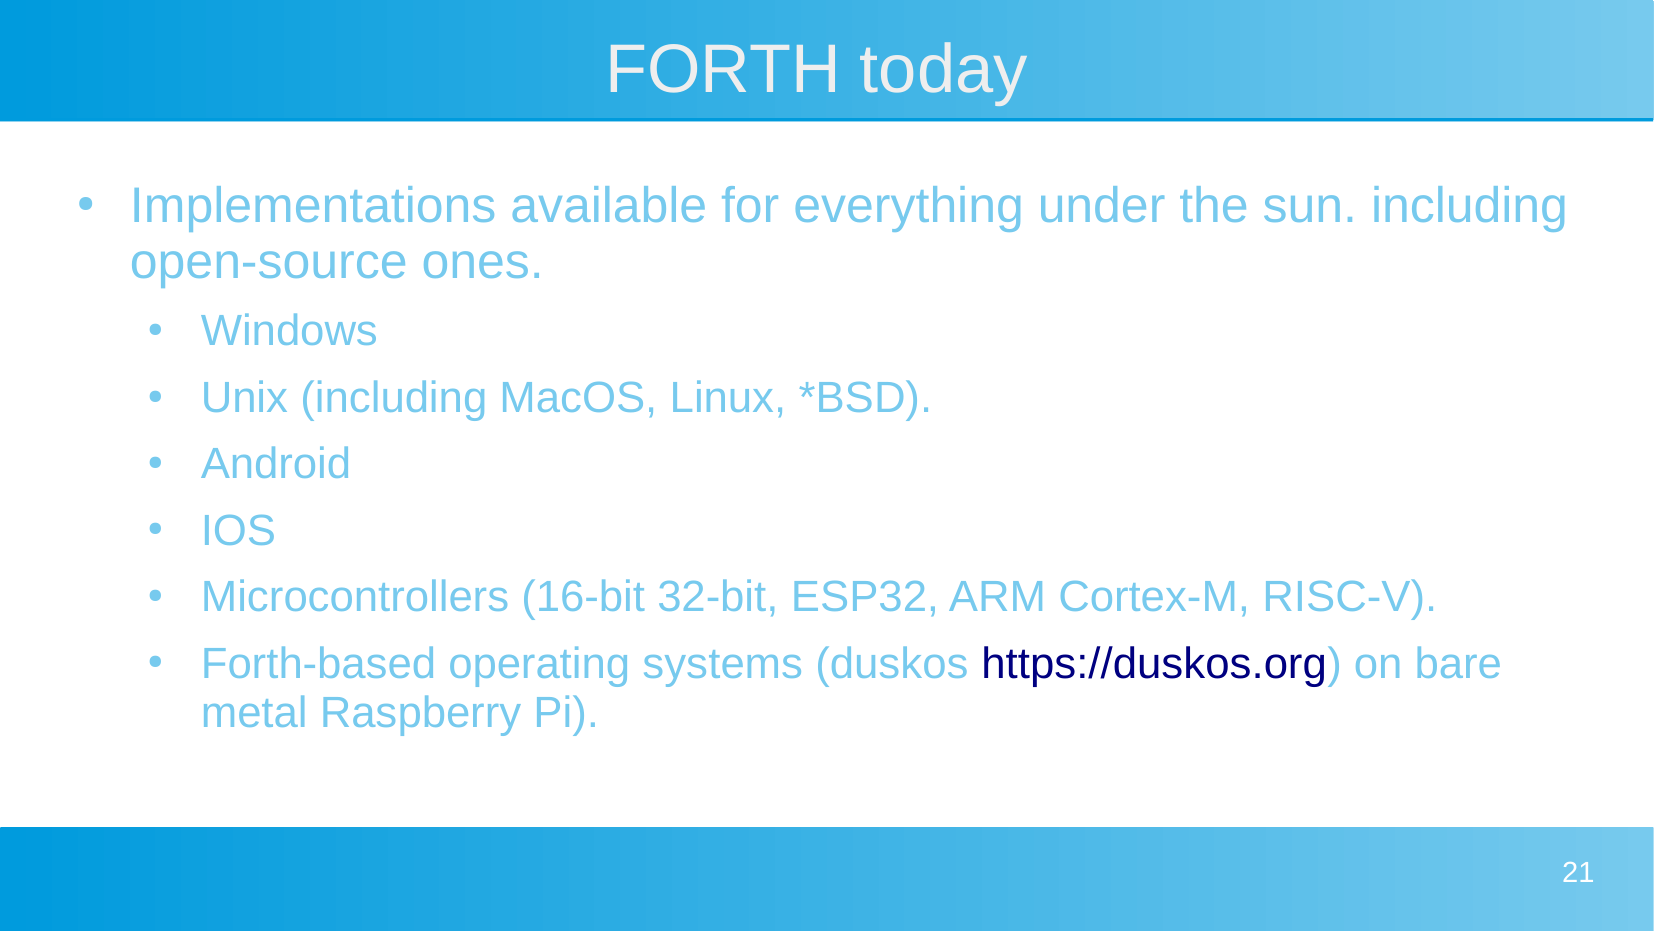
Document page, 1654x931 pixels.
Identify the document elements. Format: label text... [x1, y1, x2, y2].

title FORTH today [59, 29, 1595, 108]
list Implementations available for everything under the sun. including open-source ones. Windows Unix (including MacOS, Linux, *BSD). Android IOS Microcontrollers (16-bit 32-bit, ESP32, ARM Cortex-M, RISC-V). Forth-based operating systems (duskos https://duskos.org) on bare metal Raspberry Pi). [59, 177, 1595, 768]
